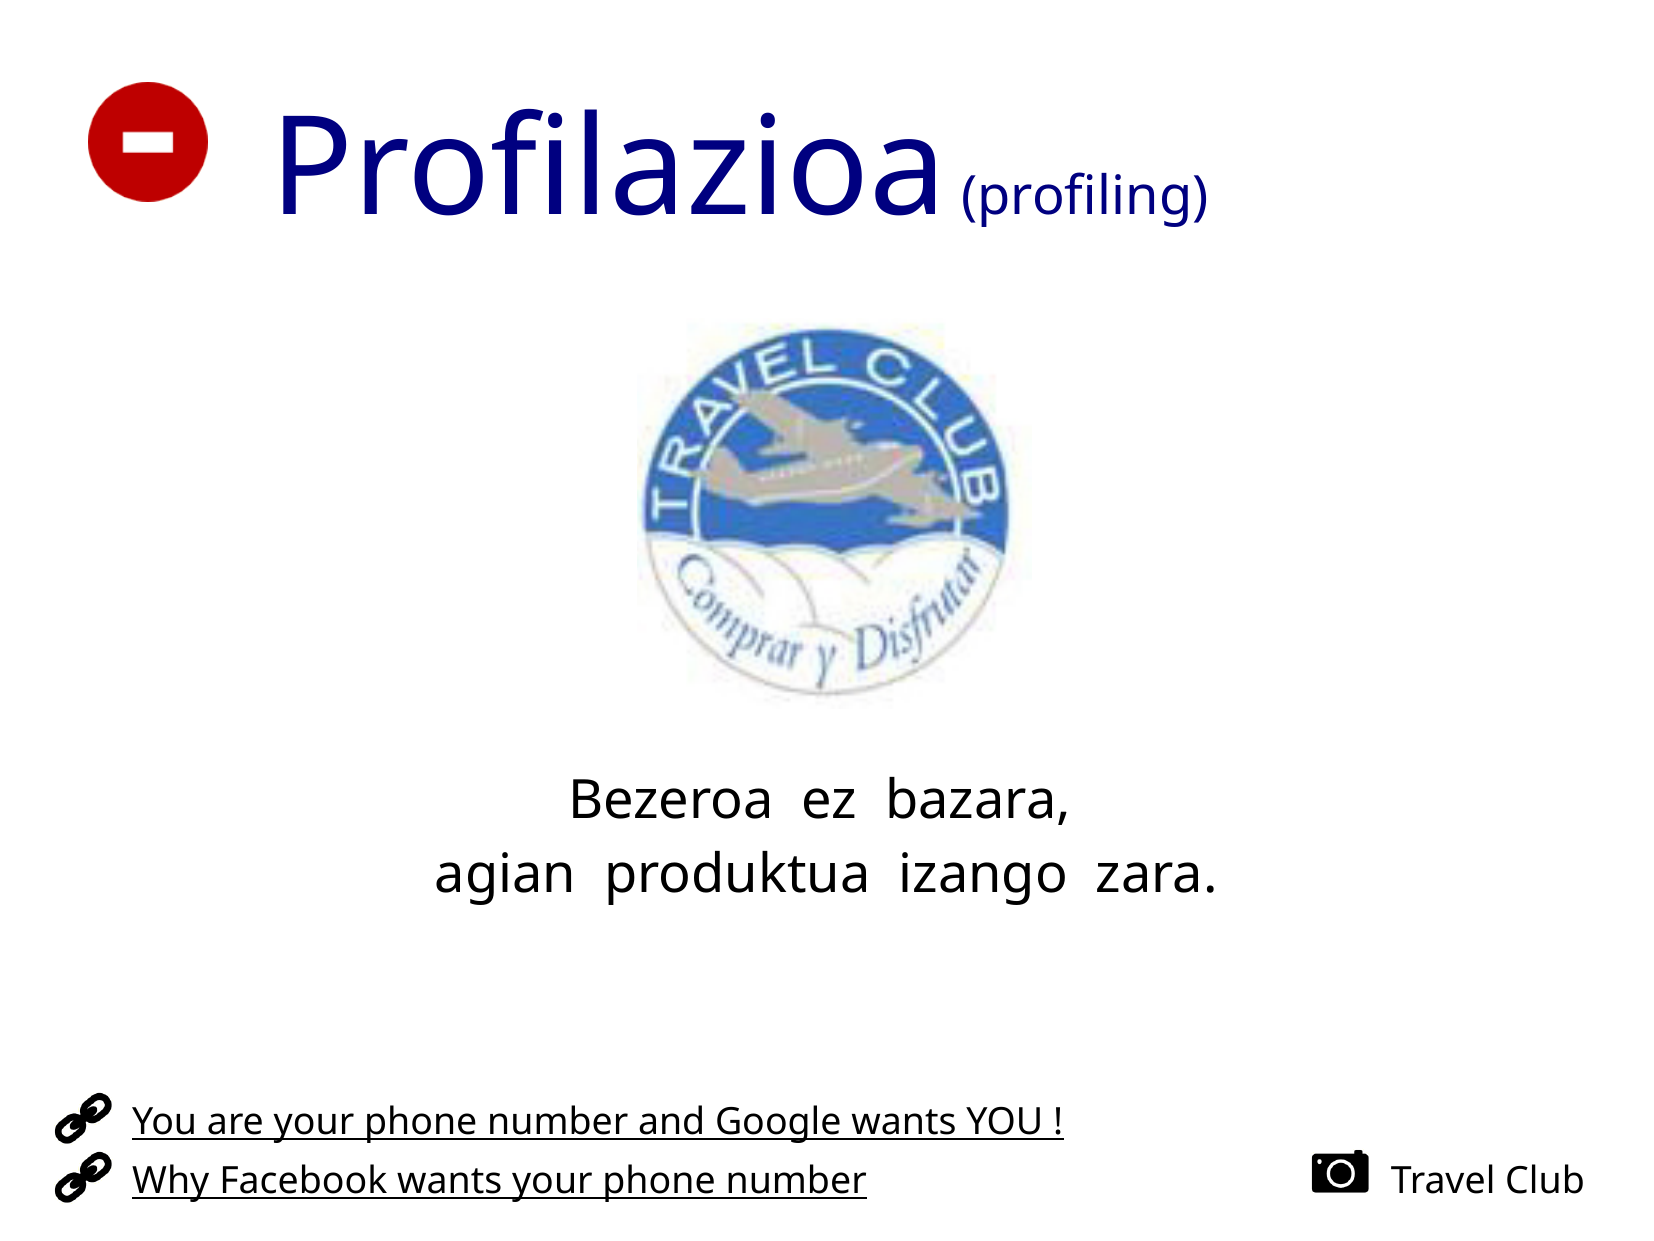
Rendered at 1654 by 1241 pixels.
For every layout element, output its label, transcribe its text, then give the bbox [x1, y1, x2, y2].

picture [53, 1091, 113, 1145]
picture [1310, 1148, 1370, 1194]
text_box You are your phone number and Google wants YOU ! [117, 1087, 1038, 1145]
text_box Why Facebook wants your phone number [117, 1146, 848, 1204]
text_box Profilazioa (profiling) [255, 59, 1395, 237]
picture [53, 1150, 113, 1204]
picture [88, 82, 208, 202]
picture [637, 318, 1032, 709]
text_box Bezeroa ez bazara, agian produktua izango zara. [0, 753, 1654, 909]
text_box Travel Club [1376, 1145, 1595, 1203]
